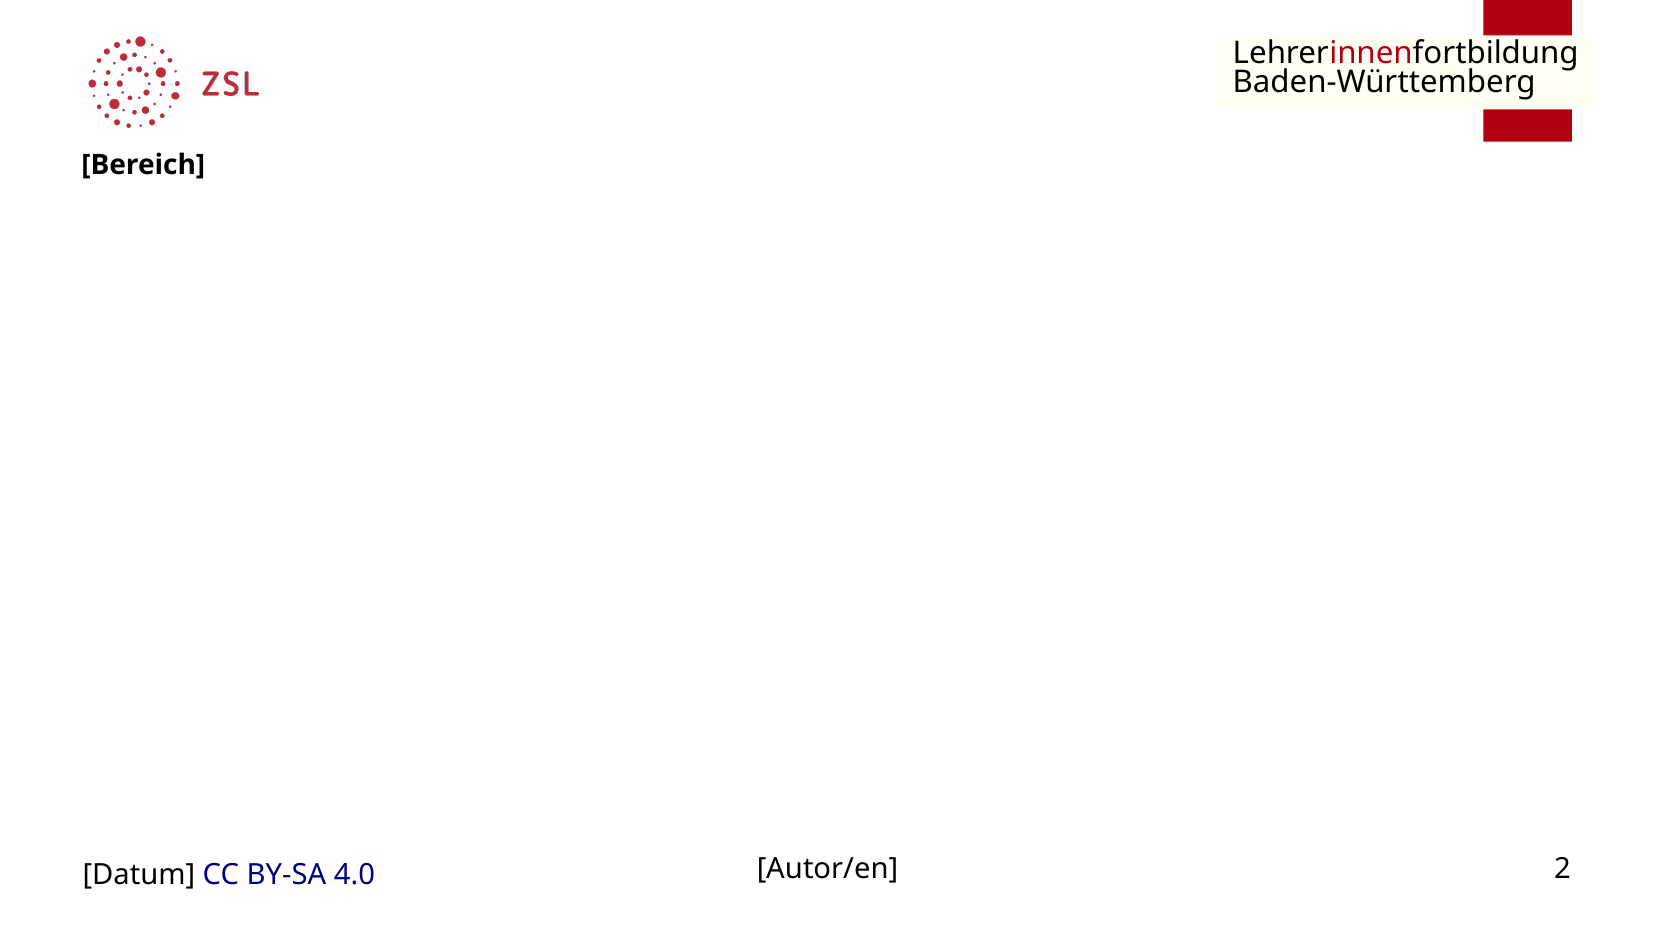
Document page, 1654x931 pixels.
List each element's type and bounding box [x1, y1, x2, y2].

picture [87, 35, 260, 129]
